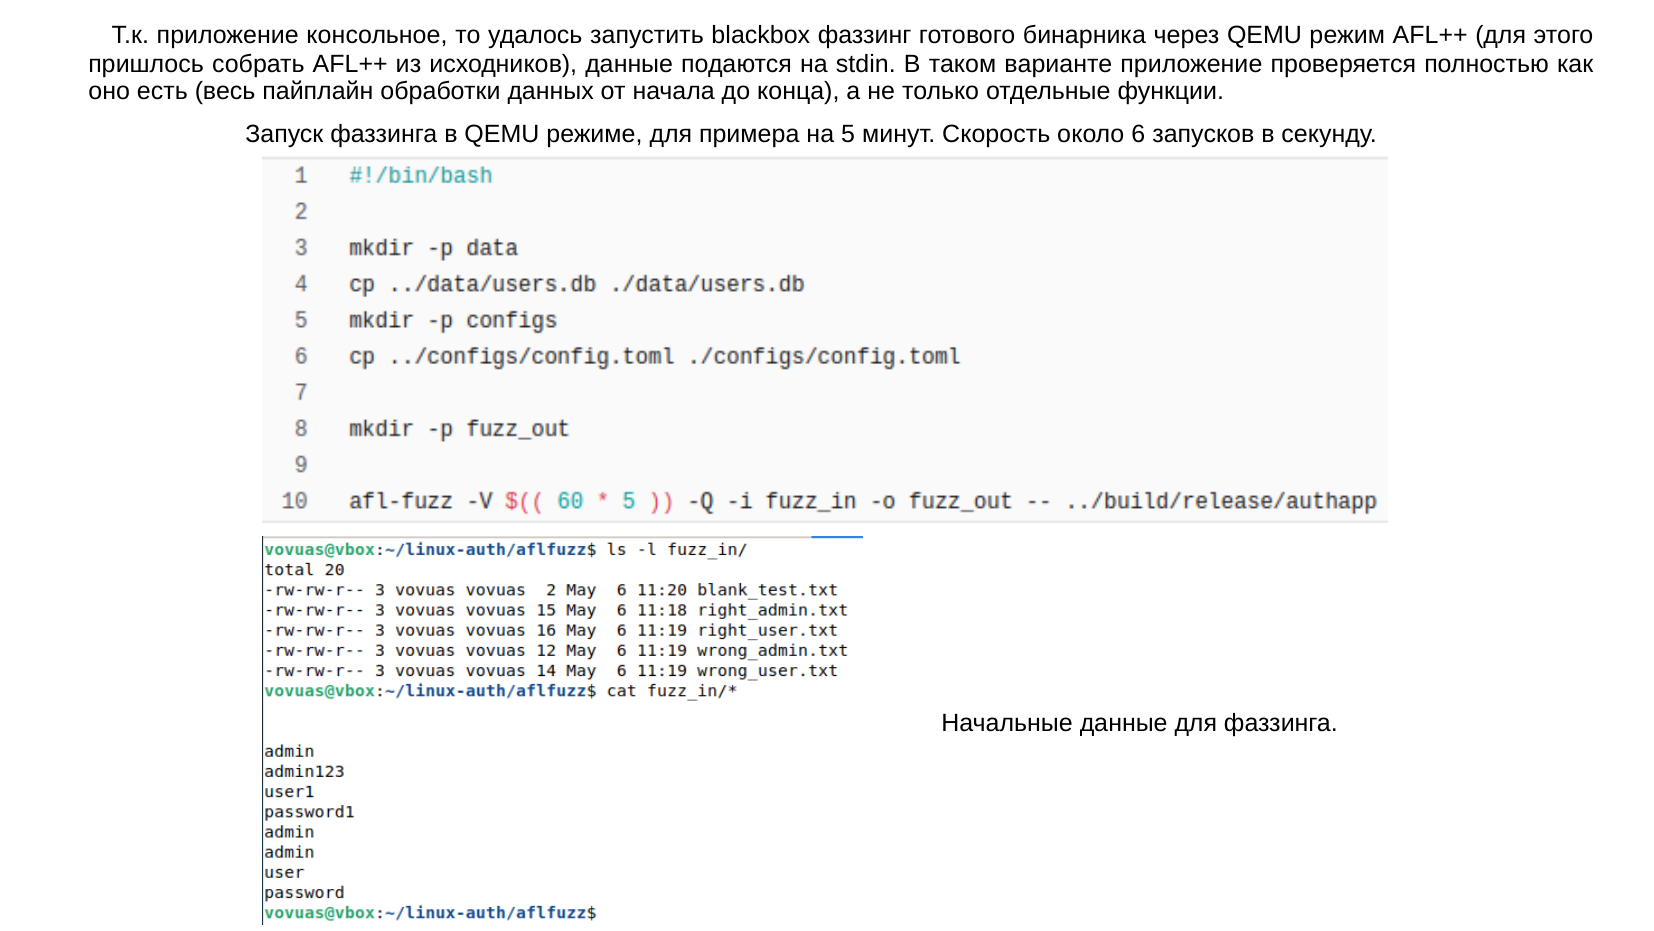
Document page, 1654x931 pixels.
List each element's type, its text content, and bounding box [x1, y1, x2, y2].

text_box Т.к. приложение консольное, то удалось запустить blackbox фаззинг готового бинарника через QEMU режим AFL++ (для этого пришлось собрать AFL++ из исходников), данные подаются на stdin. В таком варианте приложение проверяется полностью как оно есть (весь пайплайн обработки данных от начала до конца), а не только отдельные функции. [73, 13, 1612, 113]
picture [262, 536, 863, 925]
text_box Начальные данные для фаззинга. [905, 701, 1620, 745]
picture [262, 156, 1388, 526]
text_box Запуск фаззинга в QEMU режиме, для примера на 5 минут. Скорость около 6 запусков в секунду. [209, 112, 1412, 164]
